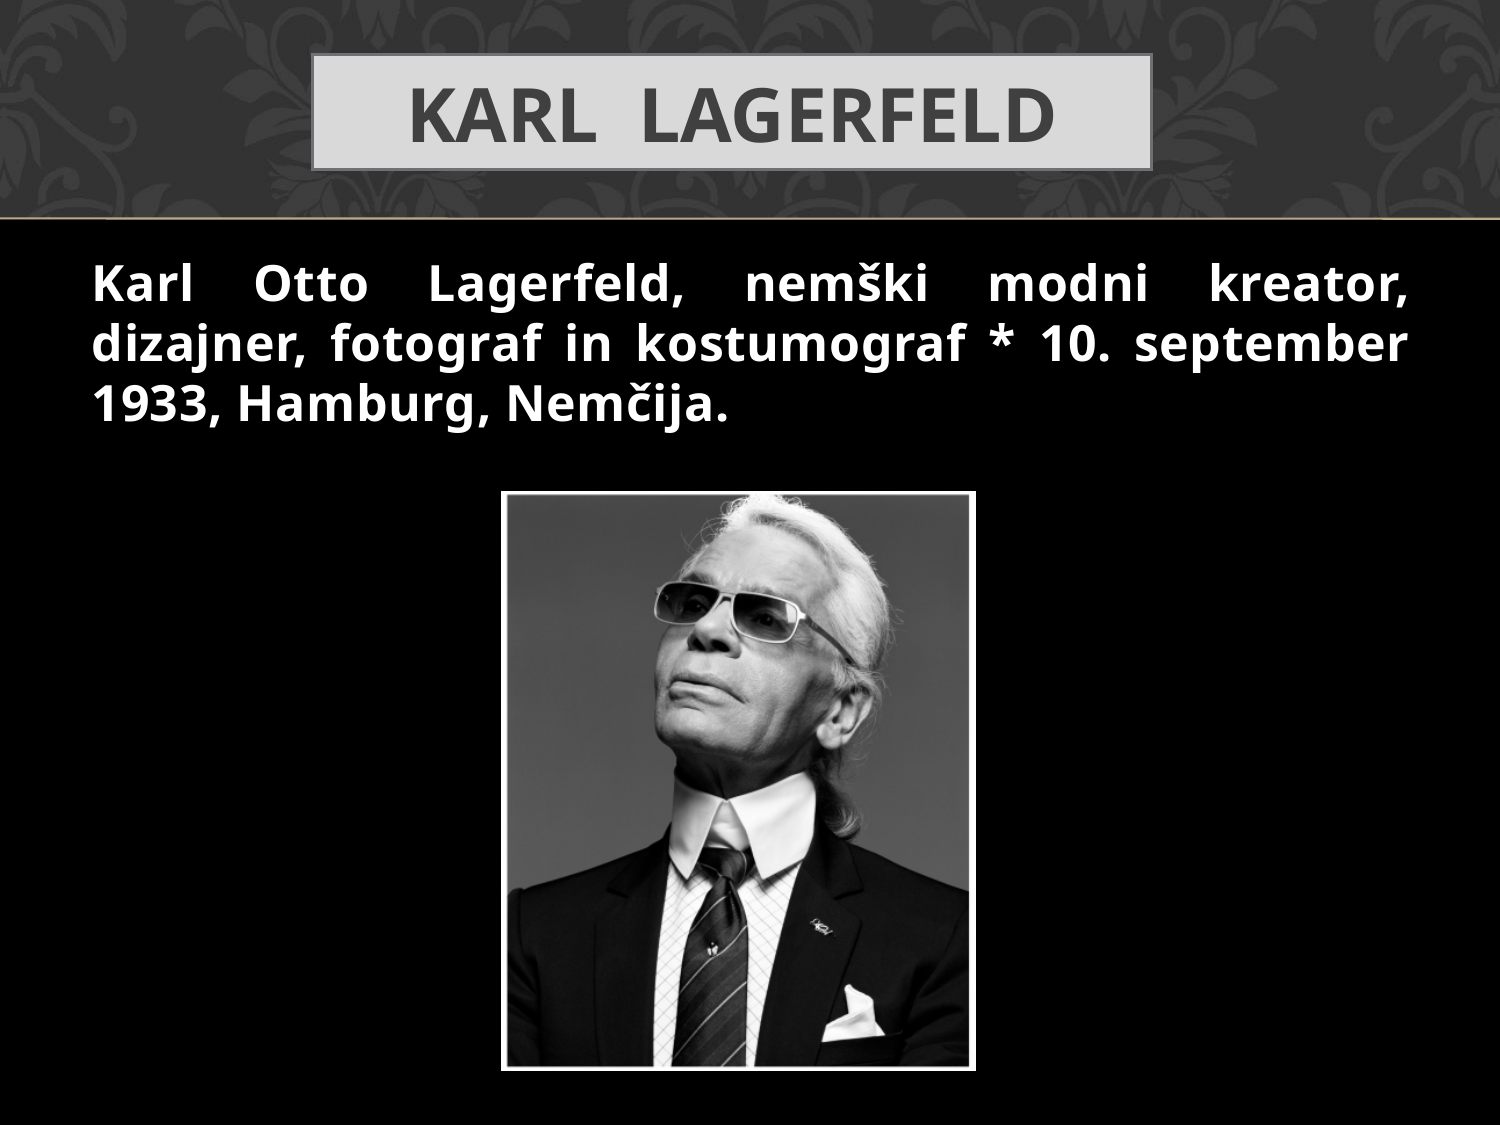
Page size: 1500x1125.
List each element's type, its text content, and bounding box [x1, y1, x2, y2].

picture [0, 0, 1500, 217]
list Karl Otto Lagerfeld, nemški modni kreator, dizajner, fotograf in kostumograf * 10. september 1933, Hamburg, Nemčija. [76, 243, 1427, 912]
title KARL LAGERFELD [312, 54, 1152, 170]
picture [501, 491, 976, 1071]
